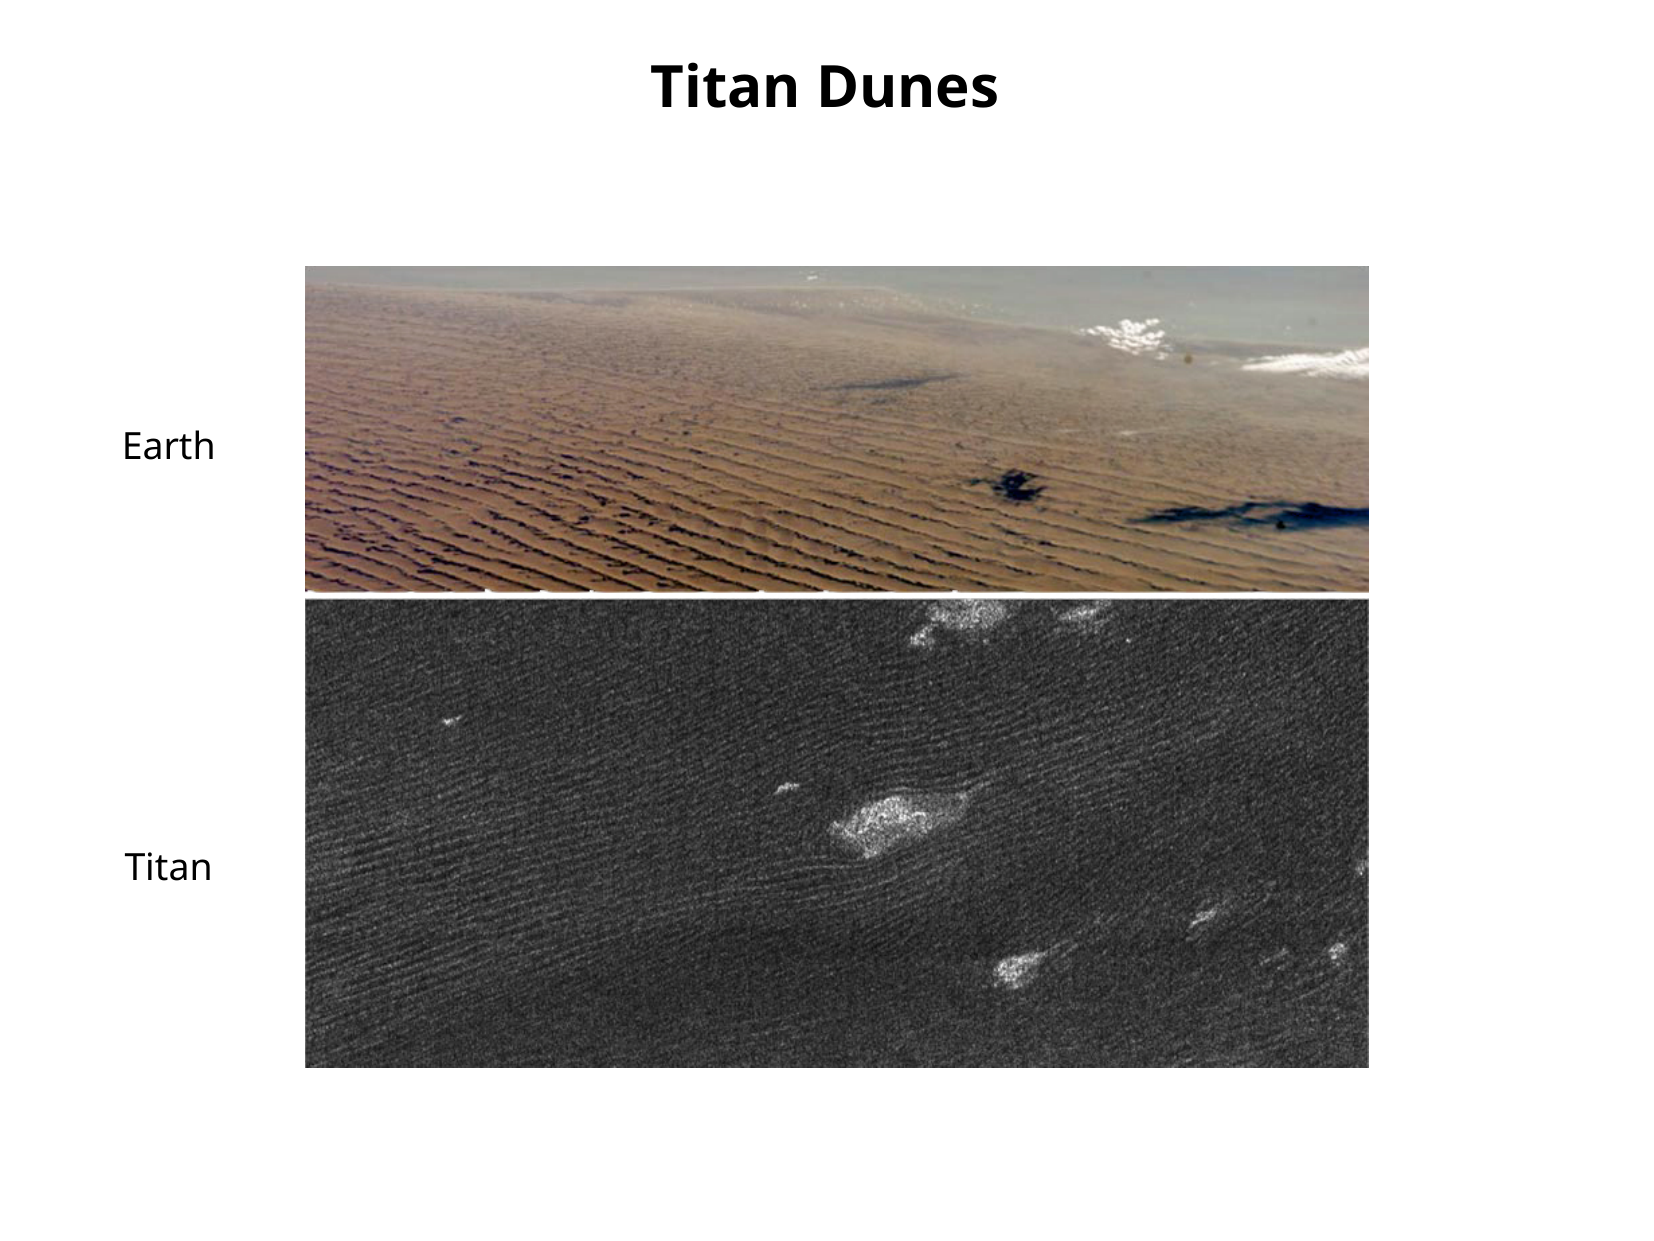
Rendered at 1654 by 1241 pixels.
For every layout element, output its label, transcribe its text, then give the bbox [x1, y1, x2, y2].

text_box Earth [0, 412, 376, 480]
picture [305, 266, 1369, 1068]
text_box Titan [0, 832, 376, 901]
text_box Titan Dunes [262, 37, 1388, 134]
